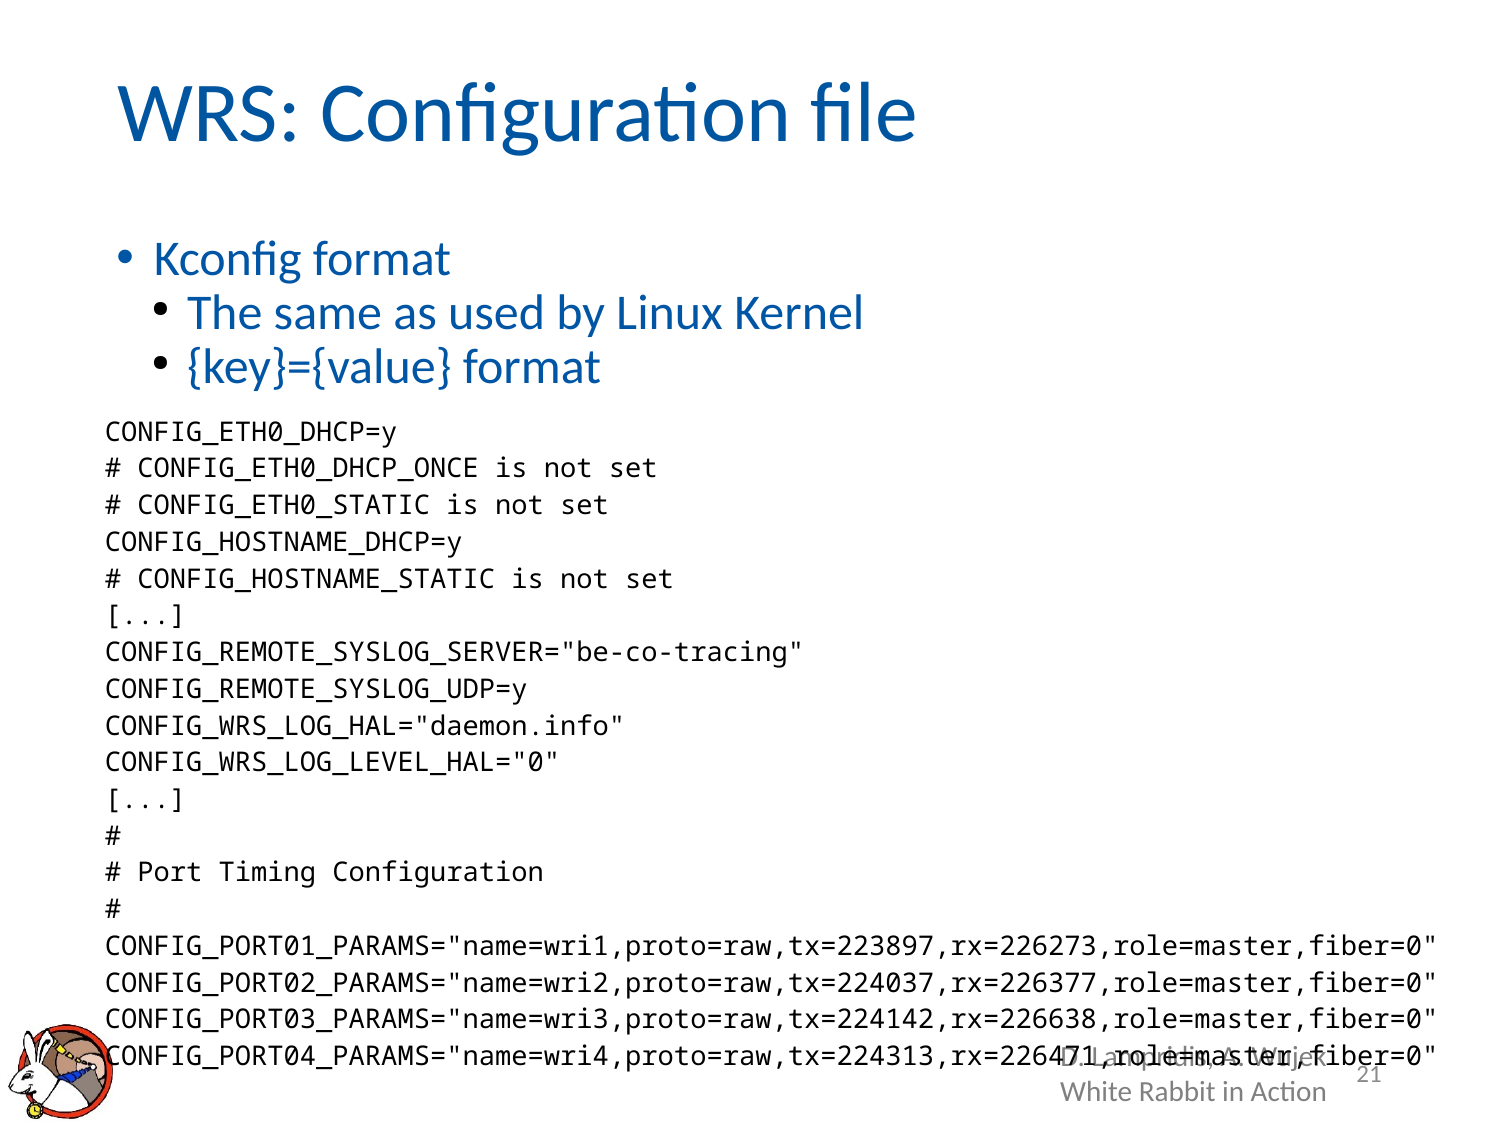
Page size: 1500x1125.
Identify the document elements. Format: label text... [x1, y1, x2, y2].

text_box WRS: Configuration file [103, 59, 1397, 169]
text_box CONFIG_ETH0_DHCP=y # CONFIG_ETH0_DHCP_ONCE is not set # CONFIG_ETH0_STATIC is not set CONFIG_HOSTNAME_DHCP=y # CONFIG_HOSTNAME_STATIC is not set [...] CONFIG_REMOTE_SYSLOG_SERVER="be-co-tracing" CONFIG_REMOTE_SYSLOG_UDP=y CONFIG_WRS_LOG_HAL="daemon.info" CONFIG_WRS_LOG_LEVEL_HAL="0" [...] # # Port Timing Configuration # CONFIG_PORT01_PARAMS="name=wri1,proto=raw,tx=223897,rx=226273,role=master,fiber=0" CONFIG_PORT02_PARAMS="name=wri2,proto=raw,tx=224037,rx=226377,role=master,fiber=0" CONFIG_PORT03_PARAMS="name=wri3,proto=raw,tx=224142,rx=226638,role=master,fiber=0" CONFIG_PORT04_PARAMS="name=wri4,proto=raw,tx=224313,rx=226471,role=master,fiber=0" [90, 404, 1486, 1059]
text_box Kconfig format The same as used by Linux Kernel {key}={value} format [101, 224, 1396, 404]
picture [7, 1024, 113, 1121]
